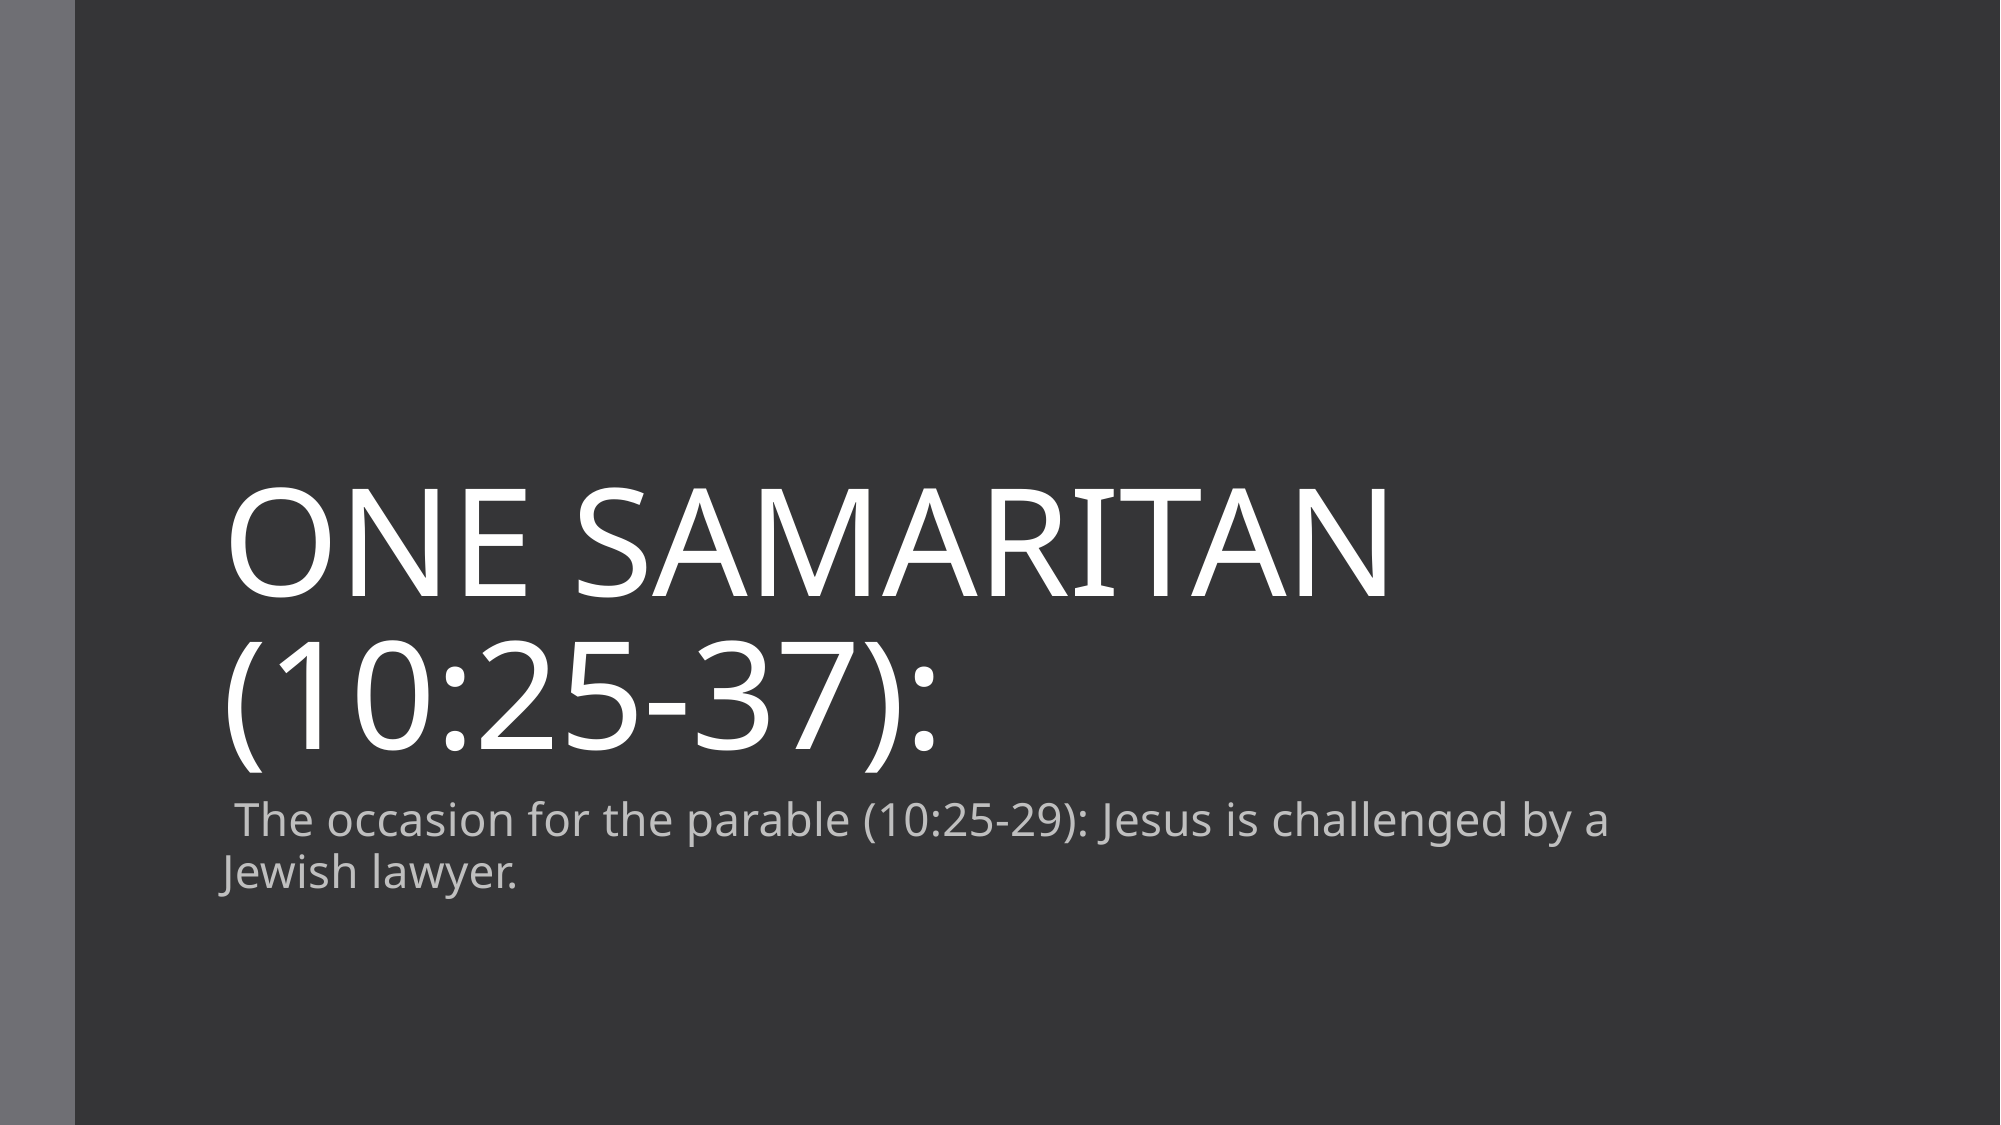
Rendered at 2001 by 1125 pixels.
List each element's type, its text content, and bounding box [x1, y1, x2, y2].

title ONE SAMARITAN (10:25-37): [206, 124, 1752, 787]
subtitle The occasion for the parable (10:25-29): Jesus is challenged by a Jewish lawyer. [206, 787, 1752, 1066]
